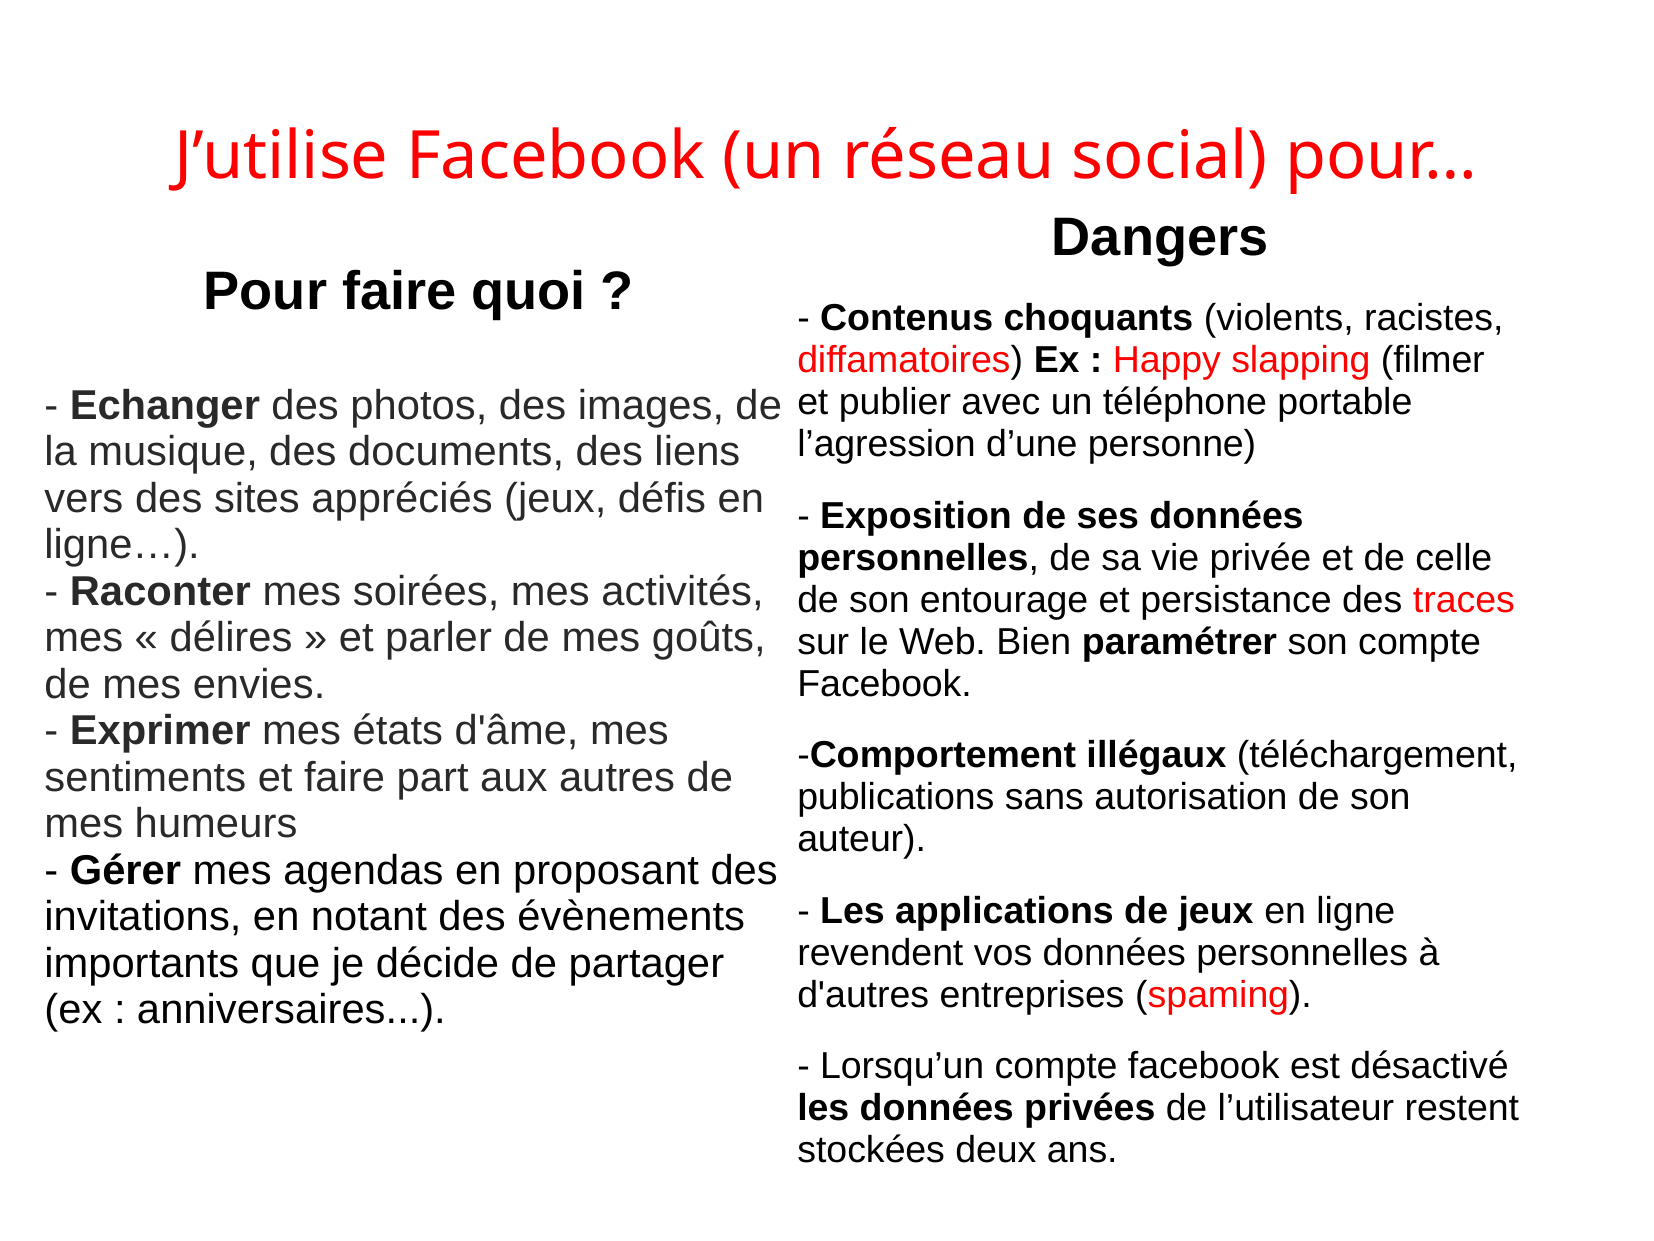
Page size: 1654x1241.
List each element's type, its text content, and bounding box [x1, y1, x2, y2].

list Dangers - Contenus choquants (violents, racistes, diffamatoires) Ex : Happy slapping (filmer et publier avec un téléphone portable l’agression d’une personne) - Exposition de ses données personnelles, de sa vie privée et de celle de son entourage et persistance des traces sur le Web. Bien paramétrer son compte Facebook. -Comportement illégaux (téléchargement, publications sans autorisation de son auteur). - Les applications de jeux en ligne revendent vos données personnelles à d'autres entreprises (spaming). - Lorsqu’un compte facebook est désactivé les données privées de l’utilisateur restent stockées deux ans. [809, 206, 1524, 1214]
title J’utilise Facebook (un réseau social) pour… [82, 56, 1571, 250]
text_box Pour faire quoi ? - Echanger des photos, des images, de la musique, des documents, des liens vers des sites appréciés (jeux, défis en ligne…). - Raconter mes soirées, mes activités, mes « délires » et parler de mes goûts, de mes envies. - Exprimer mes états d'âme, mes sentiments et faire part aux autres de mes humeurs - Gérer mes agendas en proposant des invitations, en notant des évènements importants que je décide de partager (ex : anniversaires...). [29, 206, 809, 1241]
